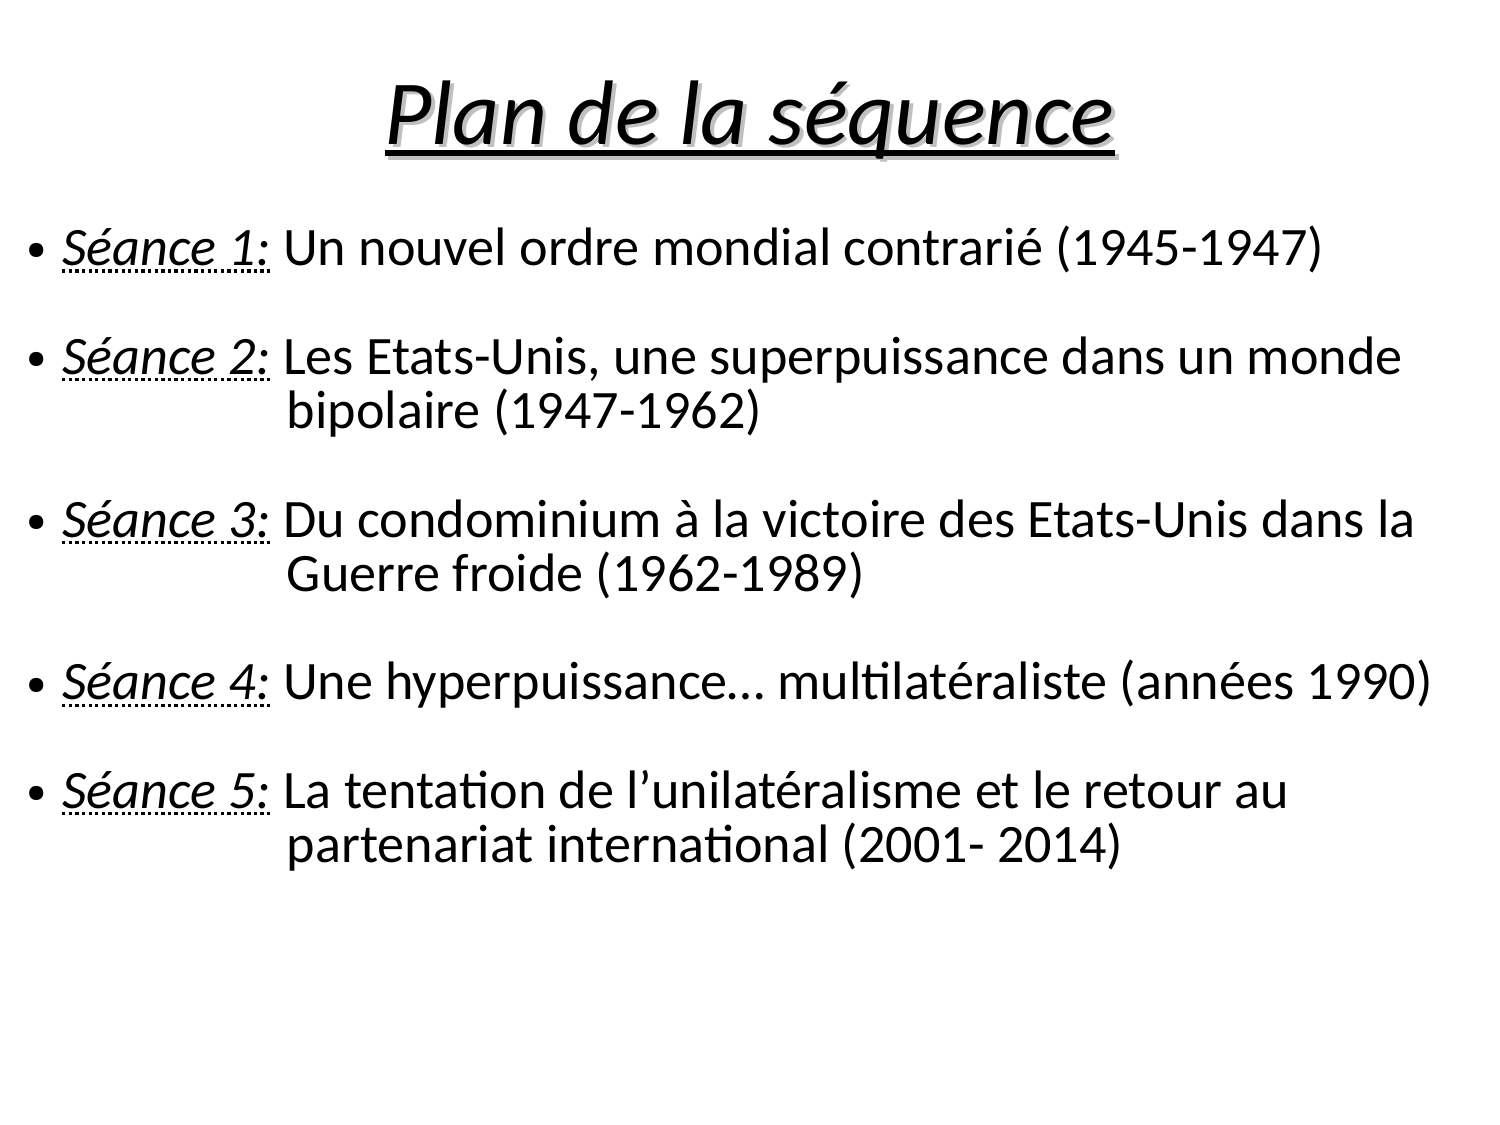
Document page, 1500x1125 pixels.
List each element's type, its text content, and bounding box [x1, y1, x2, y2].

title Plan de la séquence [75, 45, 1425, 217]
text_box Séance 1: Un nouvel ordre mondial contrarié (1945-1947) Séance 2: Les Etats-Unis, une superpuissance dans un monde bipolaire (1947-1962) Séance 3: Du condominium à la victoire des Etats-Unis dans la Guerre froide (1962-1989) Séance 4: Une hyperpuissance… multilatéraliste (années 1990) Séance 5: La tentation de l’unilatéralisme et le retour au partenariat international (2001- 2014) [11, 217, 1500, 1028]
